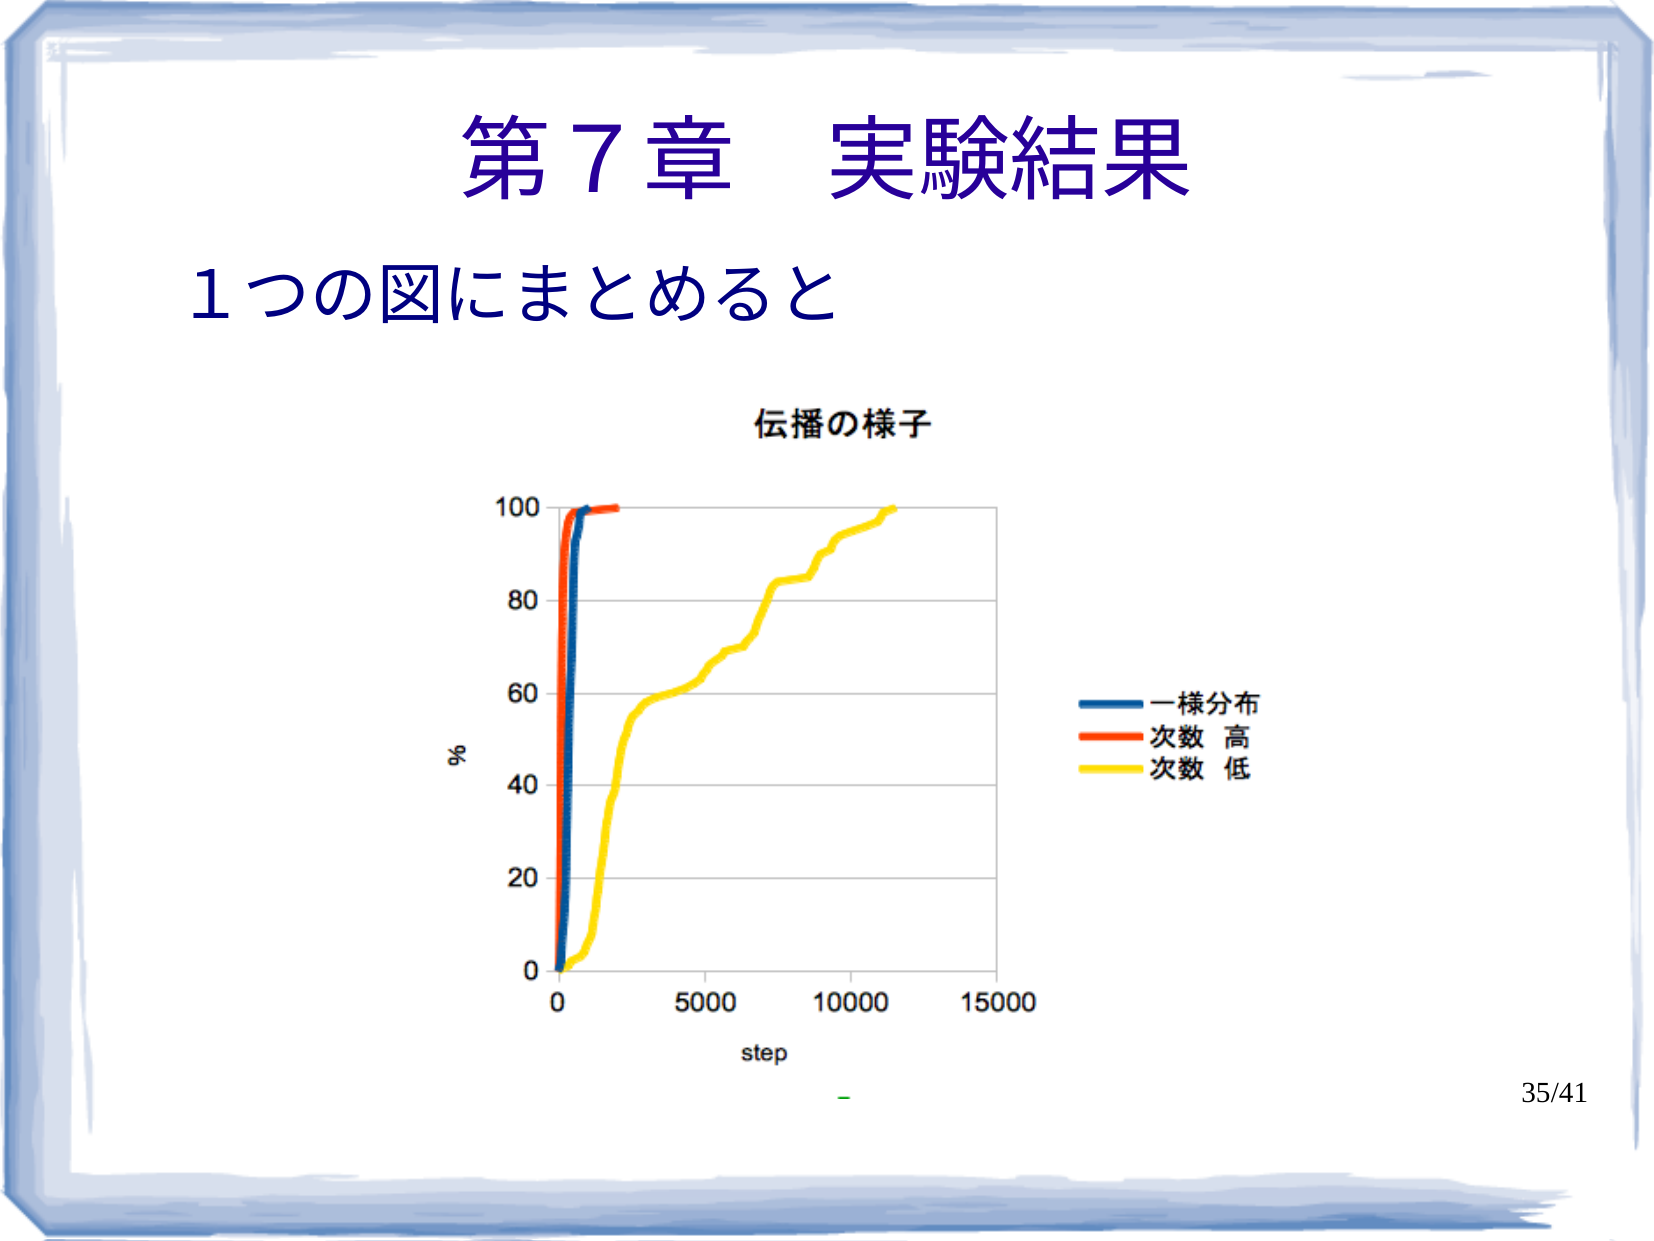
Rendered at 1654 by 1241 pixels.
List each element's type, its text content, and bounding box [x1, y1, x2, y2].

title 第７章 実験結果 [82, 49, 1571, 257]
text_box １つの図にまとめると [106, 241, 1063, 355]
picture [0, 0, 1654, 1241]
